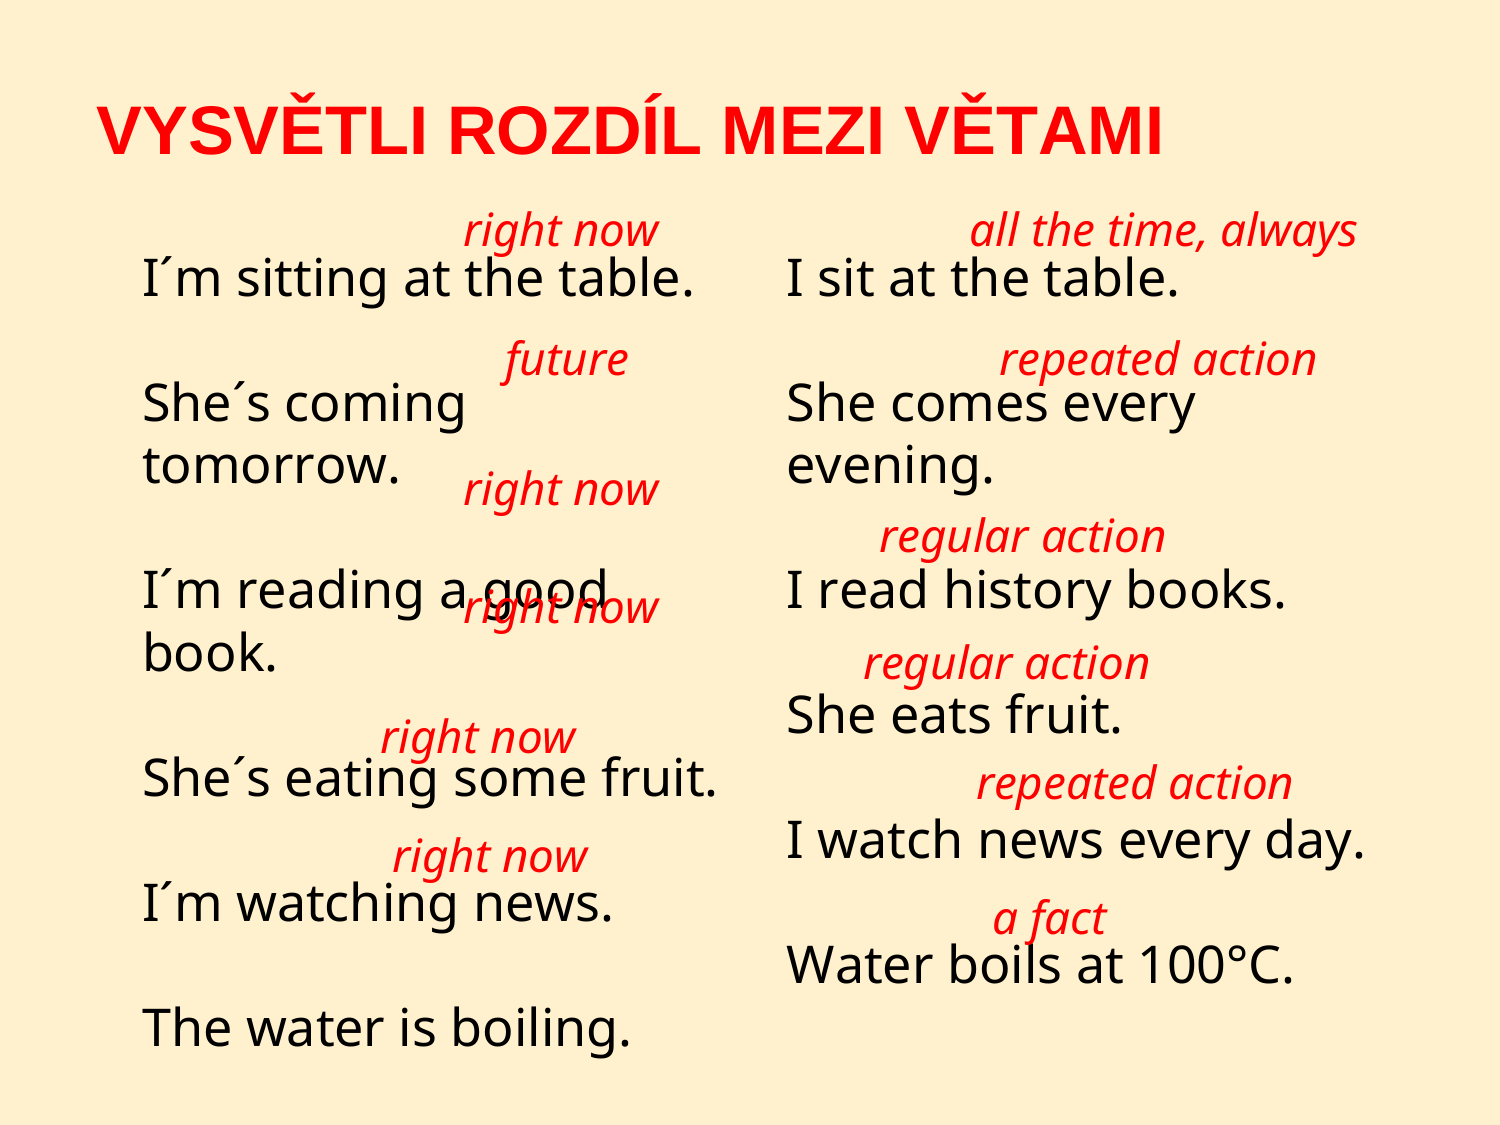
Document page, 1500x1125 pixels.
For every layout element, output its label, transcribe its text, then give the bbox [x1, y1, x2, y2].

text_box right now [377, 818, 603, 889]
text_box I´m sitting at the table. She´s coming tomorrow. I´m reading a good book. She´s eating some fruit. I´m watching news. The water is boiling. [127, 236, 749, 1016]
text_box right now [448, 192, 674, 263]
text_box a fact [977, 880, 1122, 952]
text_box regular action [848, 625, 1167, 697]
text_box I sit at the table. She comes every evening. I read history books. She eats fruit. I watch news every day. Water boils at 100°C. [771, 236, 1394, 993]
text_box regular action [864, 499, 1183, 570]
text_box VYSVĚTLI ROZDÍL MEZI VĚTAMI [68, 78, 1273, 176]
text_box right now [448, 452, 674, 523]
text_box all the time, always [954, 192, 1374, 263]
text_box right now [448, 570, 674, 641]
text_box future [490, 322, 645, 393]
text_box repeated action [961, 746, 1310, 817]
text_box right now [365, 700, 592, 771]
text_box repeated action [984, 322, 1334, 393]
